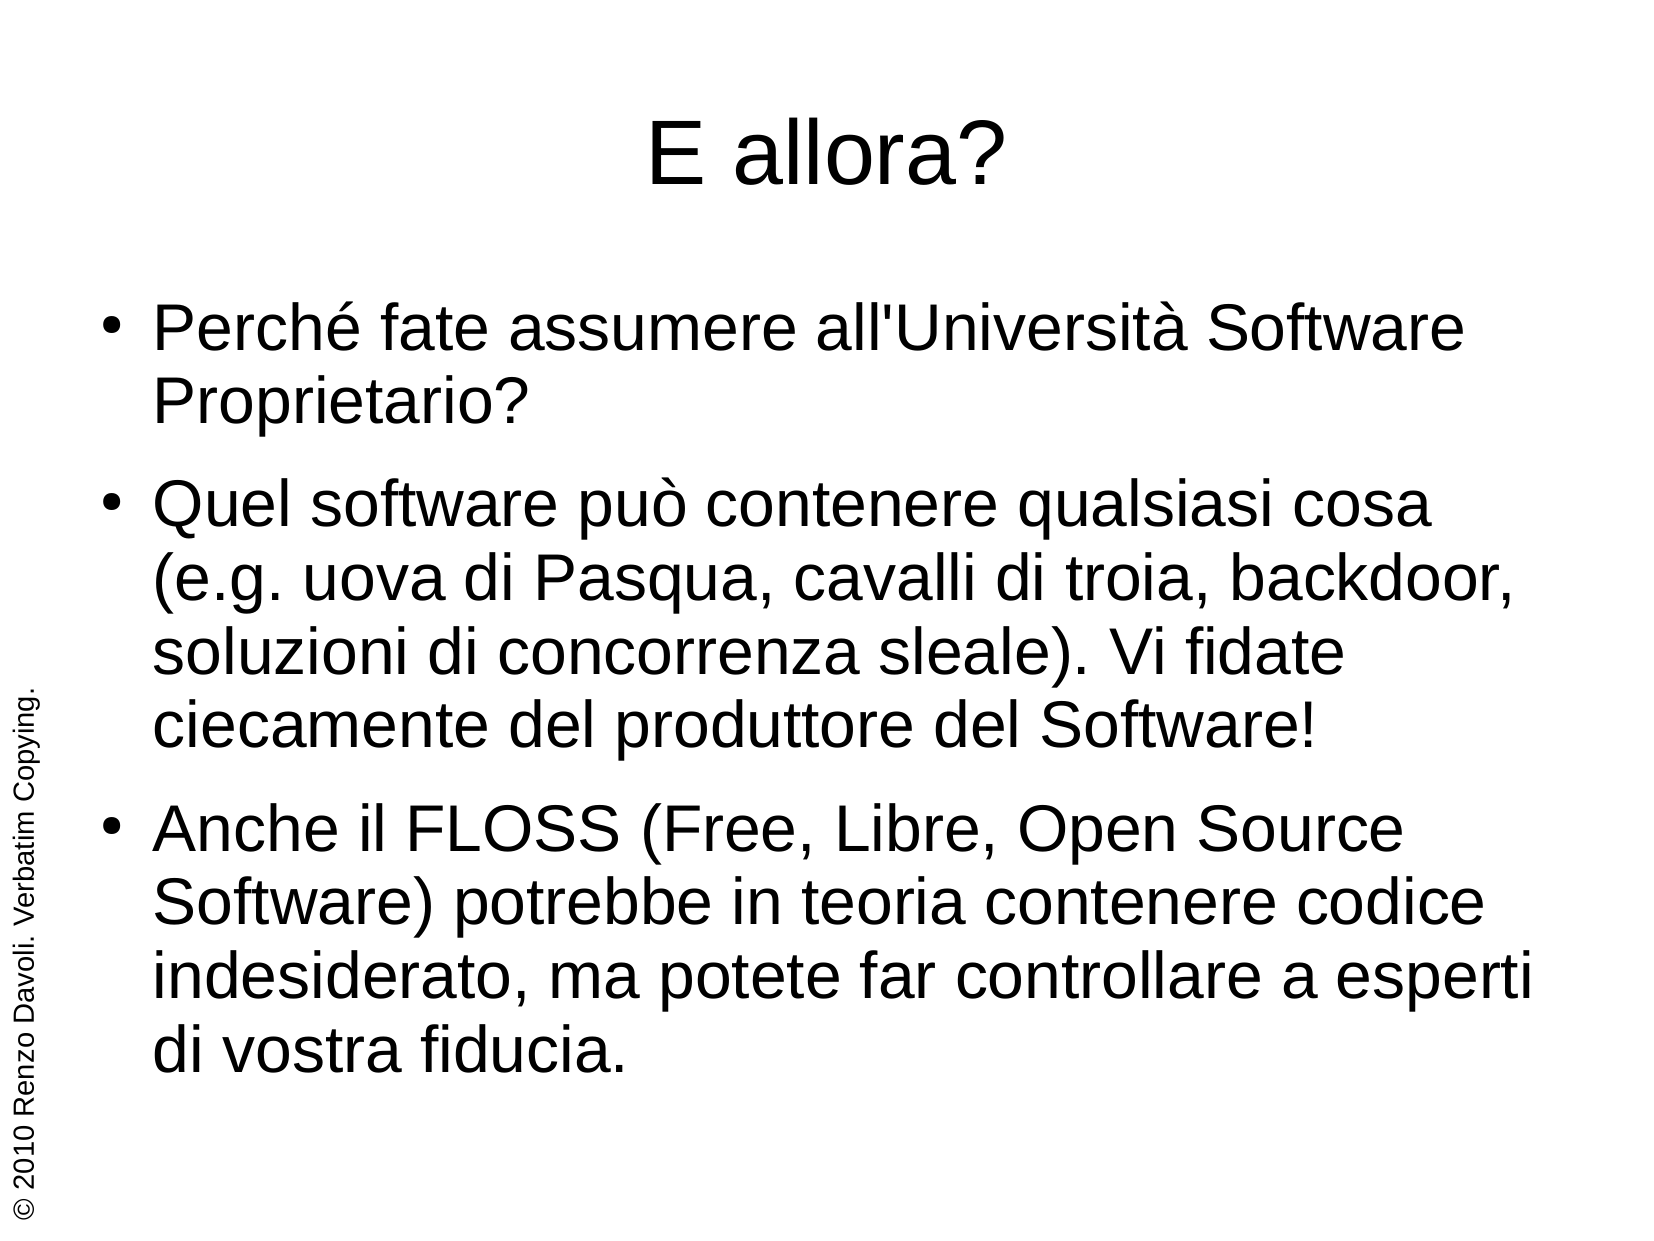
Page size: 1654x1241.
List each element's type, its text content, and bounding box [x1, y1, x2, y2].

list Perché fate assumere all'Università Software Proprietario? Quel software può contenere qualsiasi cosa (e.g. uova di Pasqua, cavalli di troia, backdoor, soluzioni di concorrenza sleale). Vi fidate ciecamente del produttore del Software! Anche il FLOSS (Free, Libre, Open Source Software) potrebbe in teoria contenere codice indesiderato, ma potete far controllare a esperti di vostra fiducia. [82, 290, 1571, 1094]
title E allora? [82, 56, 1571, 250]
